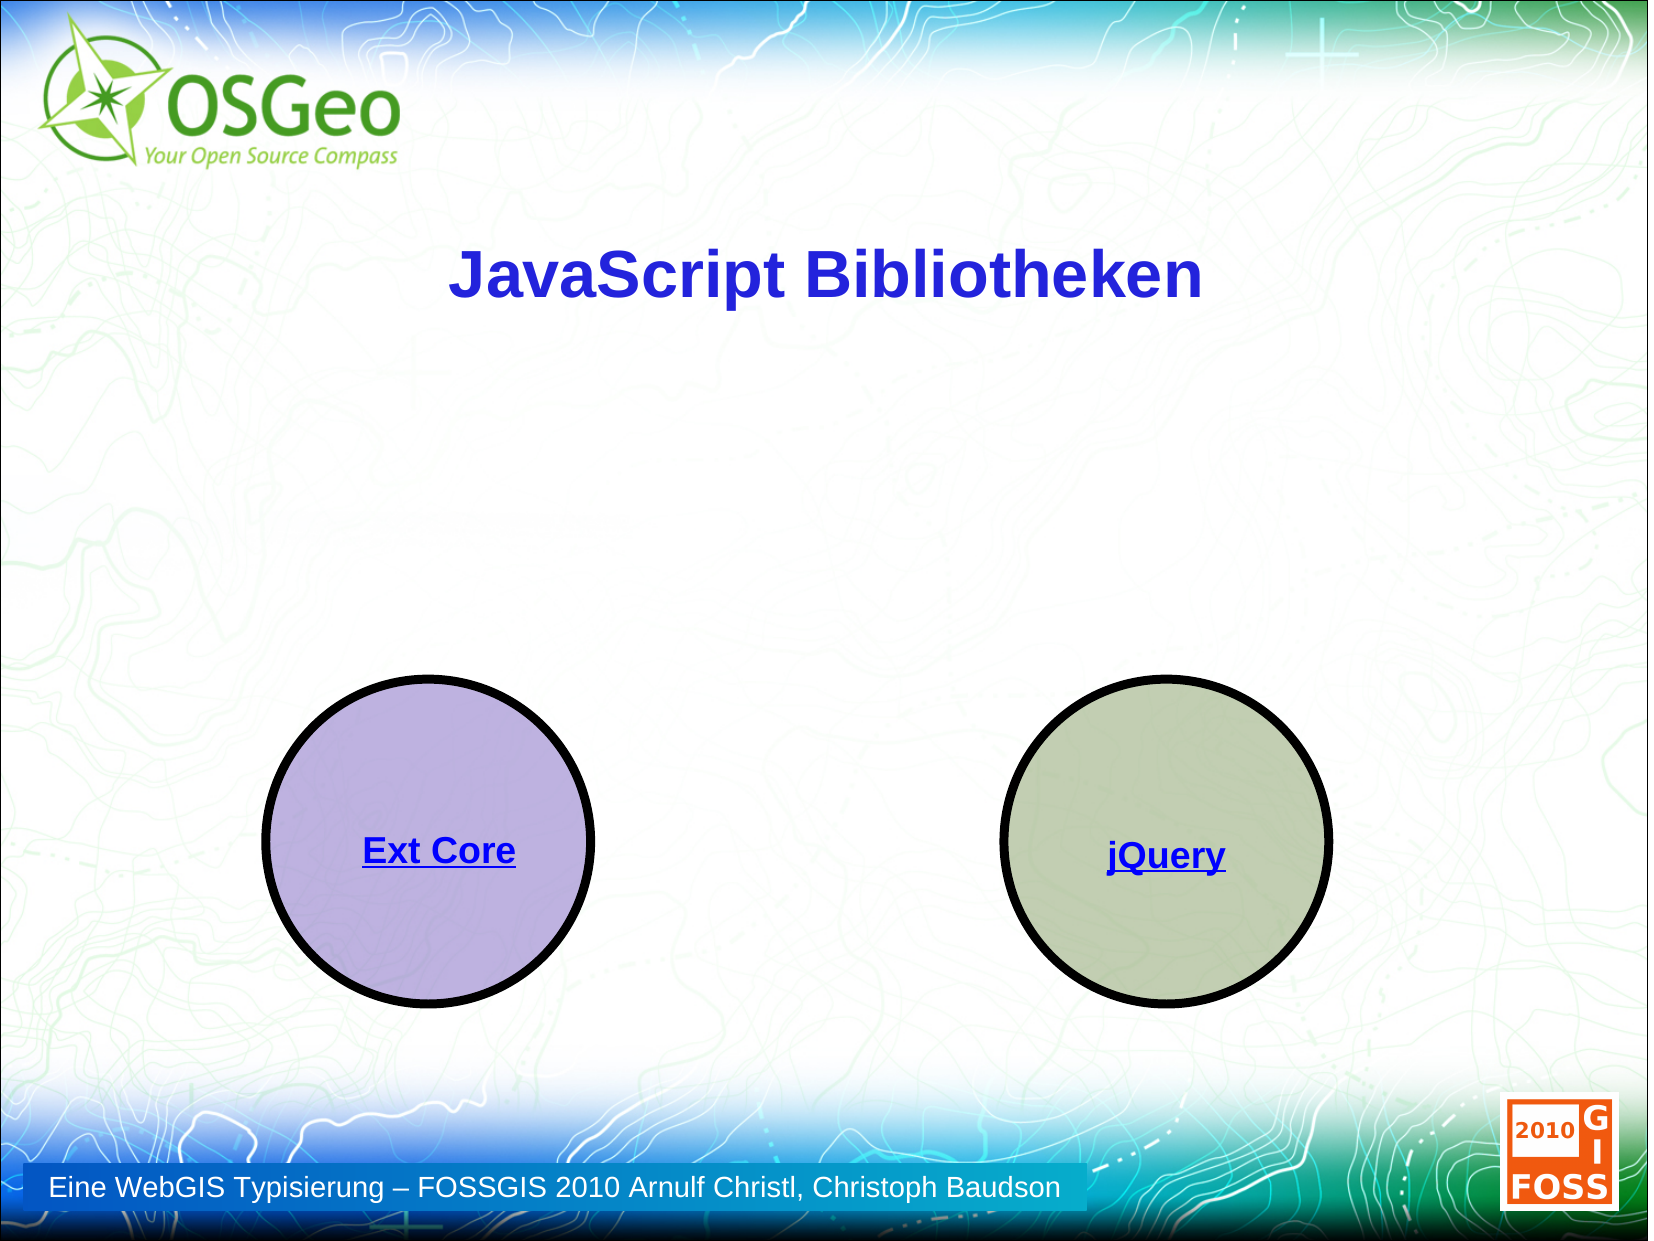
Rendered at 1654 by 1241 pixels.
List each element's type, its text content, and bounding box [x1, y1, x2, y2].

text_box Ext Core [347, 822, 532, 886]
text_box [1003, 679, 1329, 1004]
text_box [265, 679, 591, 1004]
title JavaScript Bibliotheken [82, 208, 1571, 342]
picture [1, 1, 1647, 1240]
text_box jQuery [1092, 826, 1241, 891]
